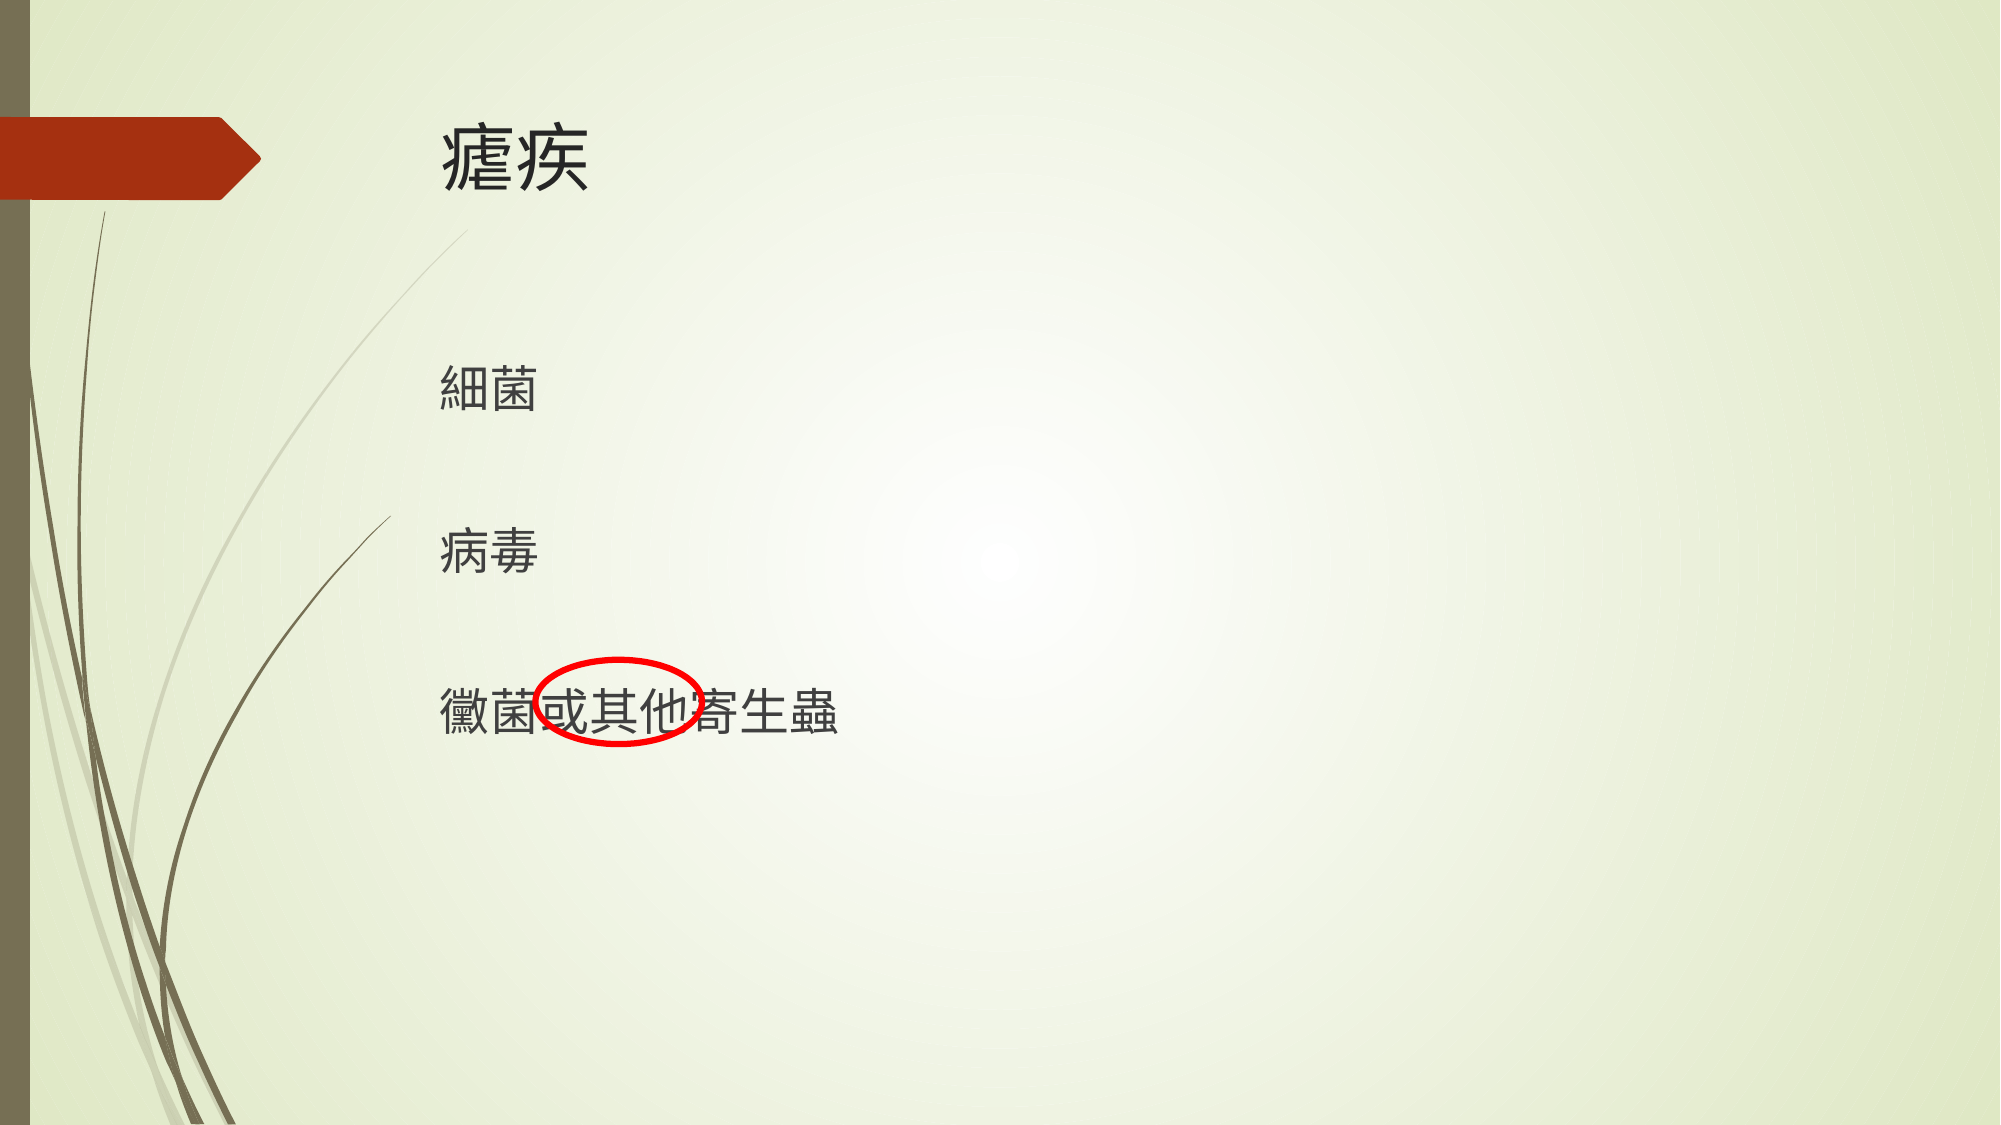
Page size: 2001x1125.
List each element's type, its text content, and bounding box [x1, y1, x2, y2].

title 瘧疾 [425, 102, 1888, 313]
list 細菌 病毒 黴菌或其他寄生蟲 [424, 350, 1888, 970]
